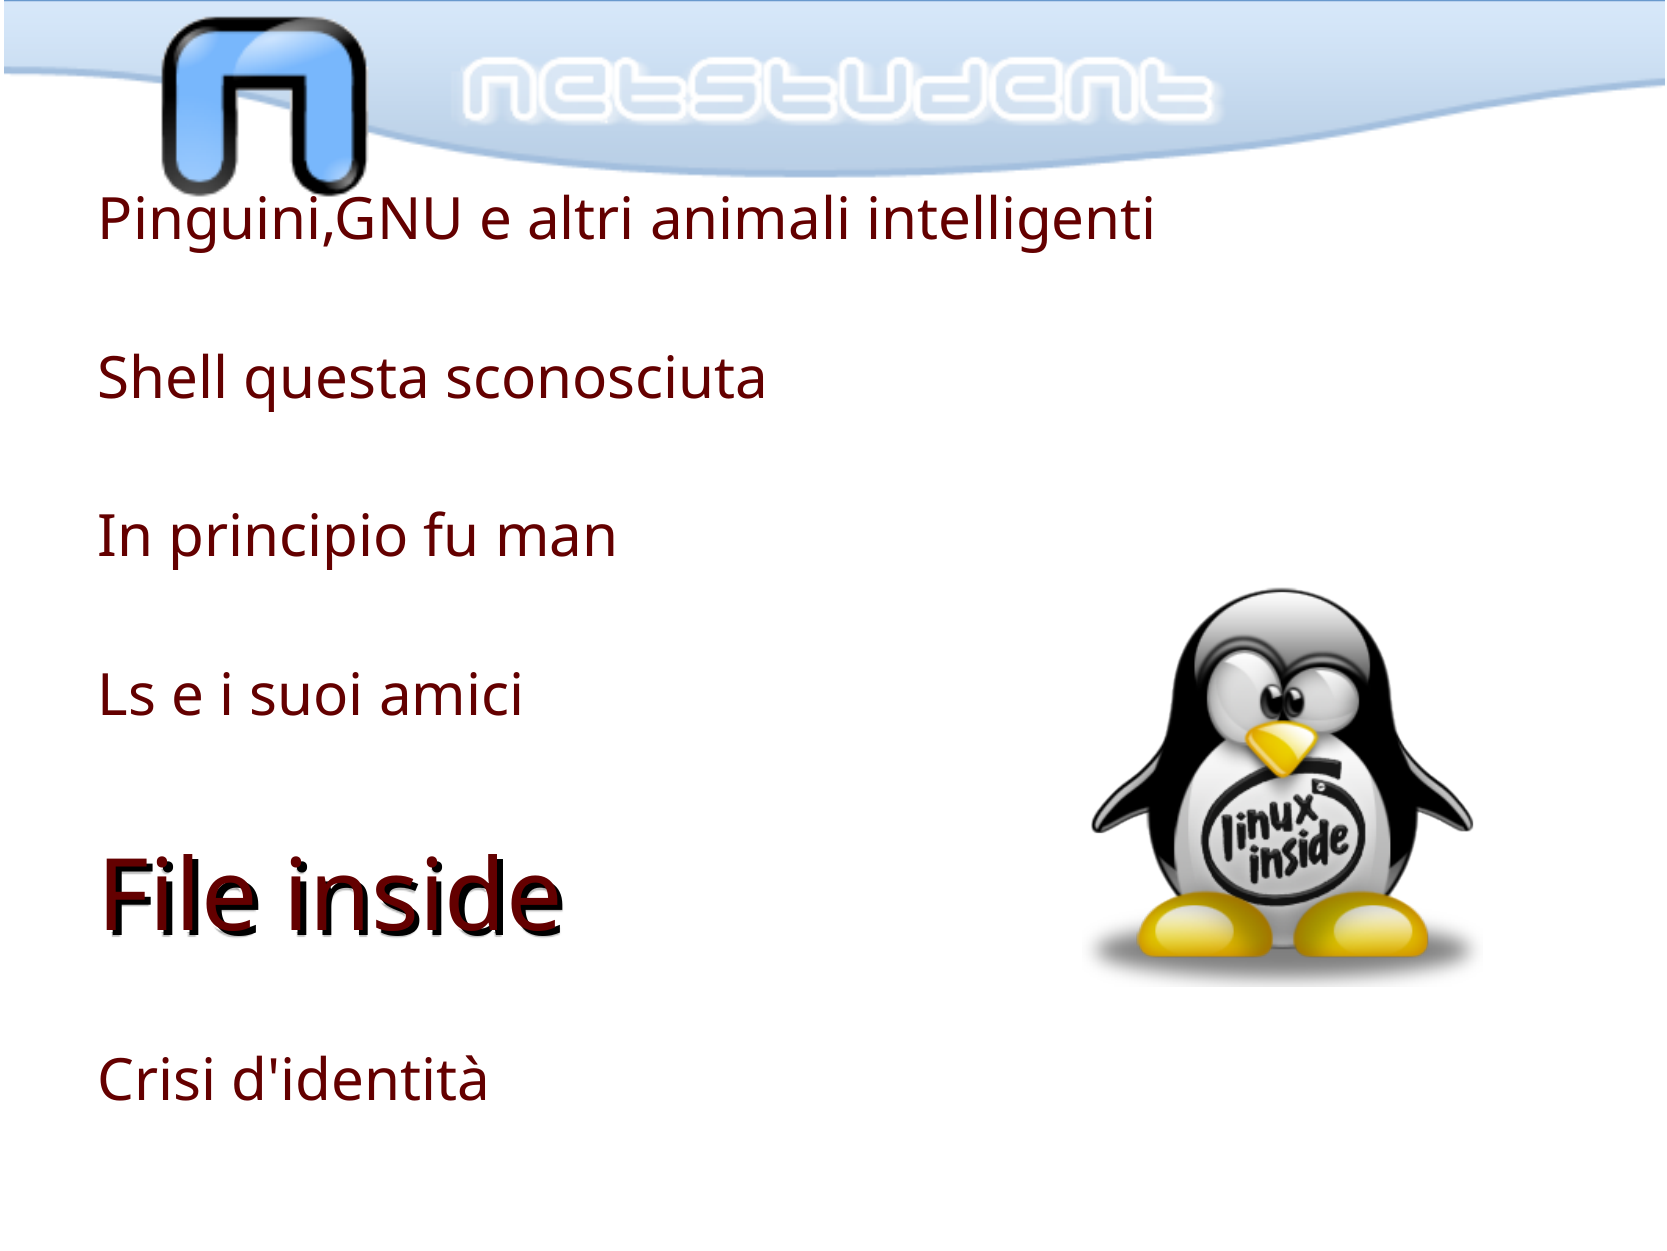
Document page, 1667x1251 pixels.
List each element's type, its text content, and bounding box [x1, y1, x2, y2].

title Pinguini,GNU e altri animali intelligenti Shell questa sconosciuta In principio fu man Ls e i suoi amici File inside Crisi d'identità [91, 239, 1444, 1056]
picture [0, 0, 1667, 1251]
